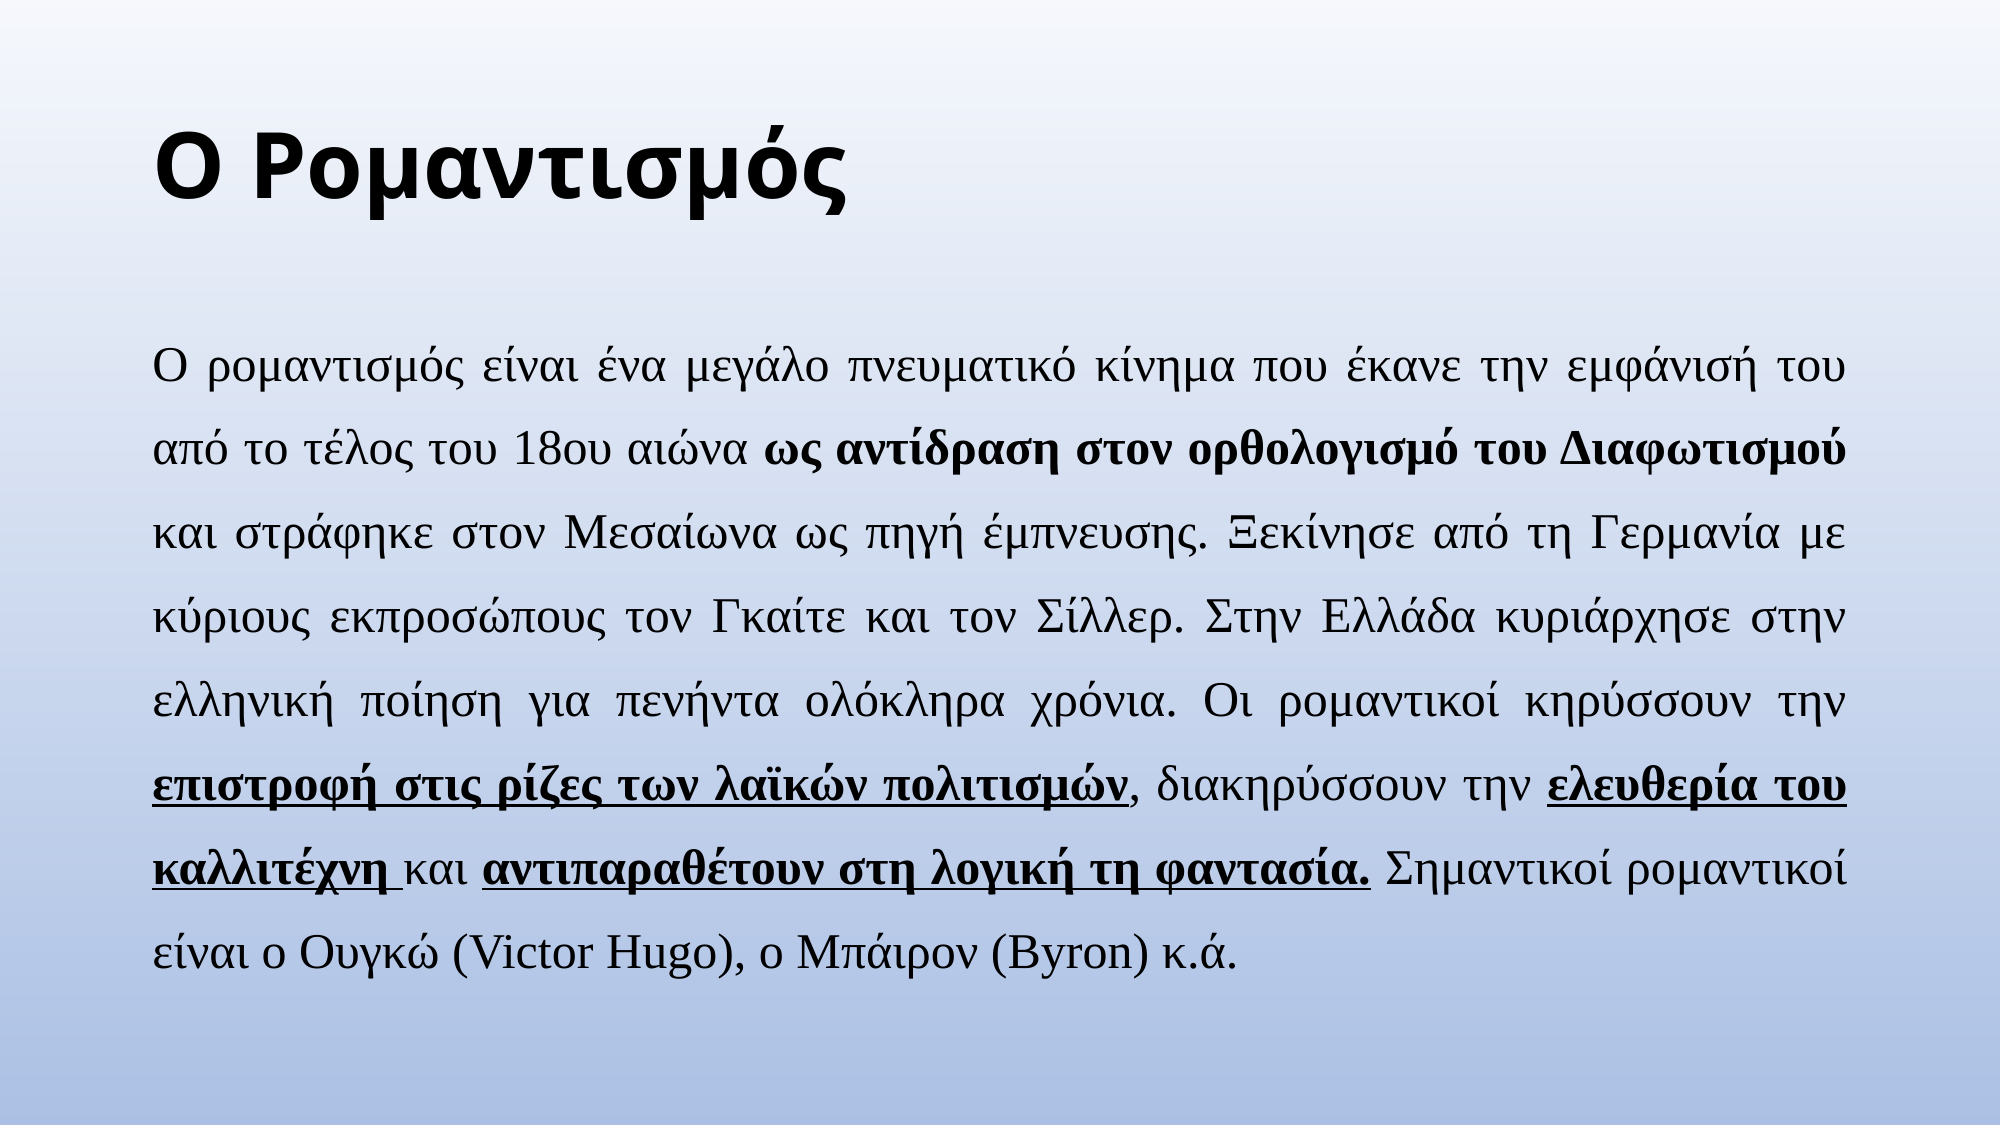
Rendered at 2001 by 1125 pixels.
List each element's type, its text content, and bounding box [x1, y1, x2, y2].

list Ο ρομαντισμός είναι ένα μεγάλο πνευματικό κίνημα που έκανε την εμφάνισή του από το τέλος του 18ου αιώνα ως αντίδραση στον ορθολογισμό του Διαφωτισμού και στράφηκε στον Μεσαίωνα ως πηγή έμπνευσης. Ξεκίνησε από τη Γερμανία με κύριους εκπροσώπους τον Γκαίτε και τον Σίλλερ. Στην Ελλάδα κυριάρχησε στην ελληνική ποίηση για πενήντα ολόκληρα χρόνια. Οι ρομαντικοί κηρύσσουν την επιστροφή στις ρίζες των λαϊκών πολιτισμών, διακηρύσσουν την ελευθερία του καλλιτέχνη και αντιπαραθέτουν στη λογική τη φαντασία. Σημαντικοί ρομαντικοί είναι ο Ουγκώ (Victor Hugo), ο Μπάιρον (Byron) κ.ά. [137, 299, 1863, 1014]
title Ο Ρομαντισμός [137, 59, 1863, 278]
